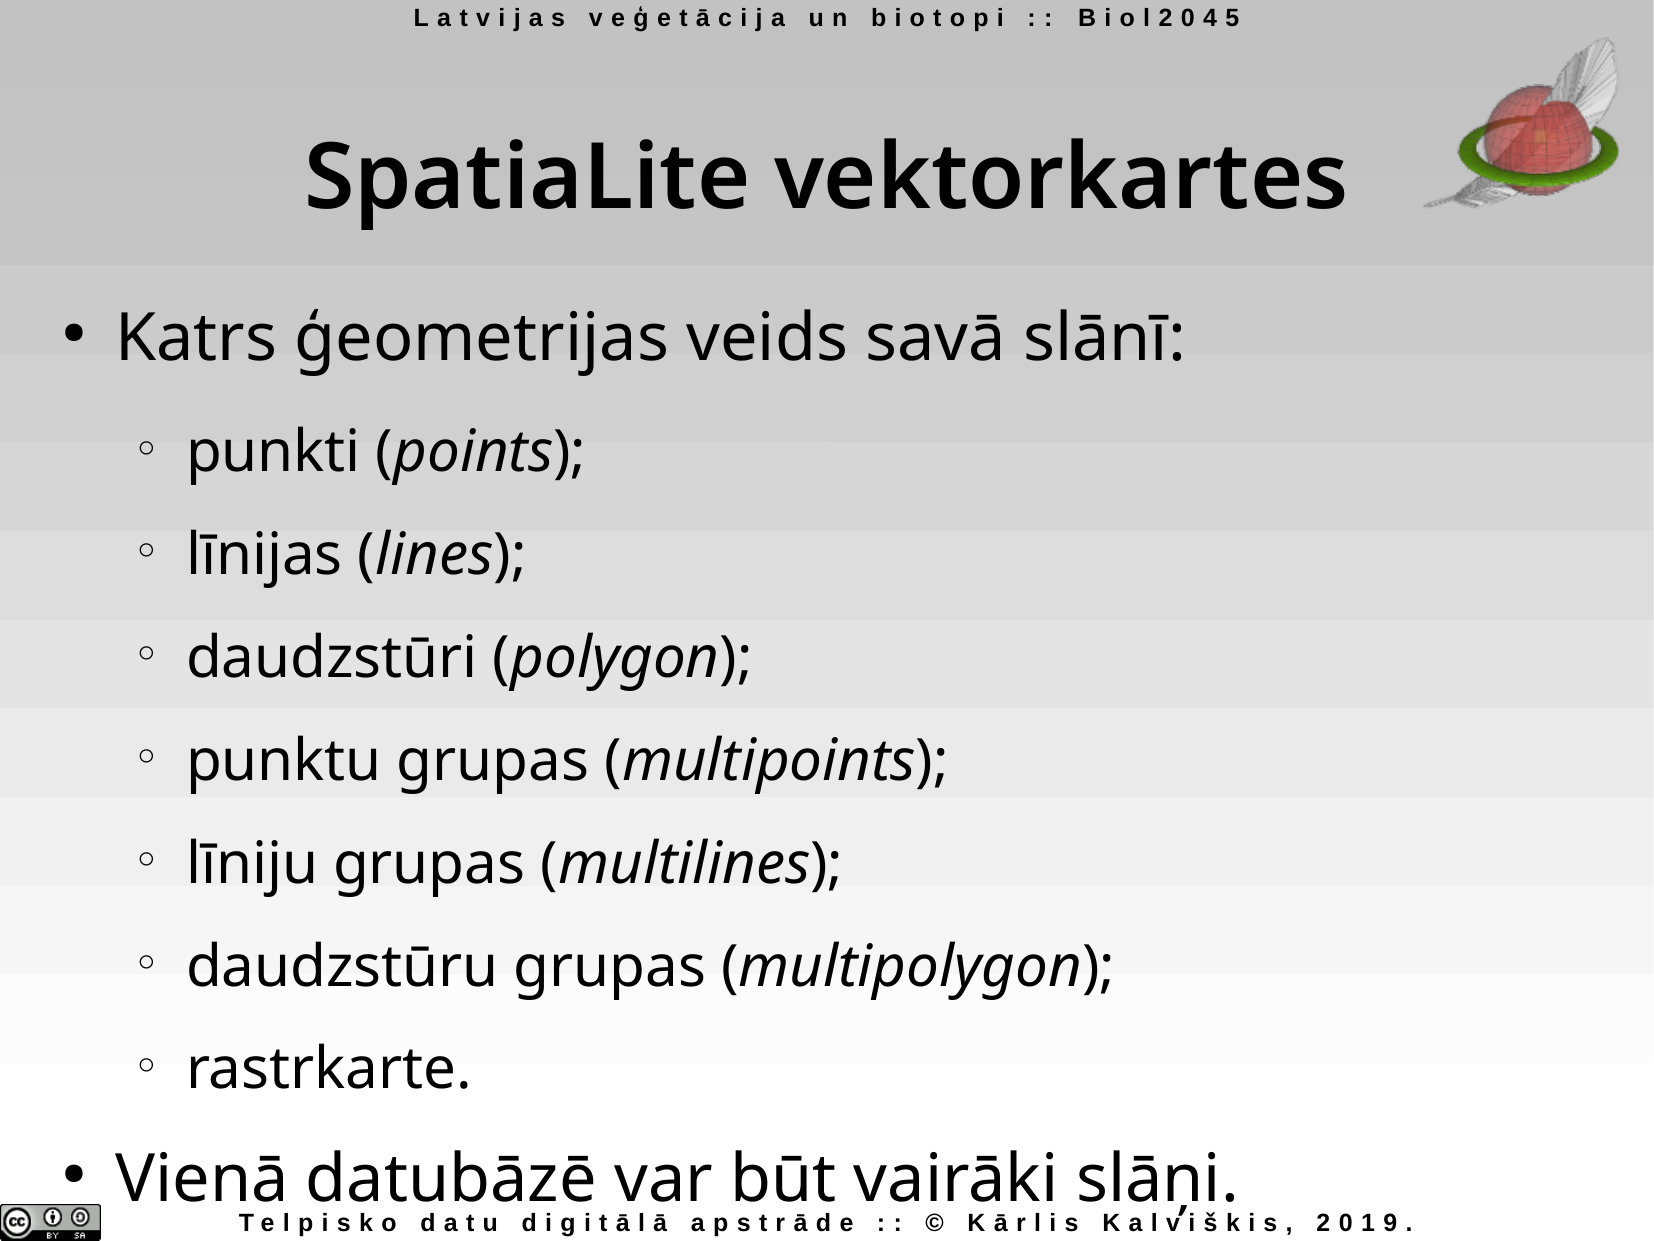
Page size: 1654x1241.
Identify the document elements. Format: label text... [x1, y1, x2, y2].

title SpatiaLite vektorkartes [29, 49, 1625, 296]
list Katrs ģeometrijas veids savā slānī: punkti (points); līnijas (lines); daudzstūri (polygon); punktu grupas (multipoints); līniju grupas (multilines); daudzstūru grupas (multipolygon); rastrkarte. Vienā datubāzē var būt vairāki slāņi. [44, 289, 1610, 1132]
picture [0, 0, 1654, 1241]
